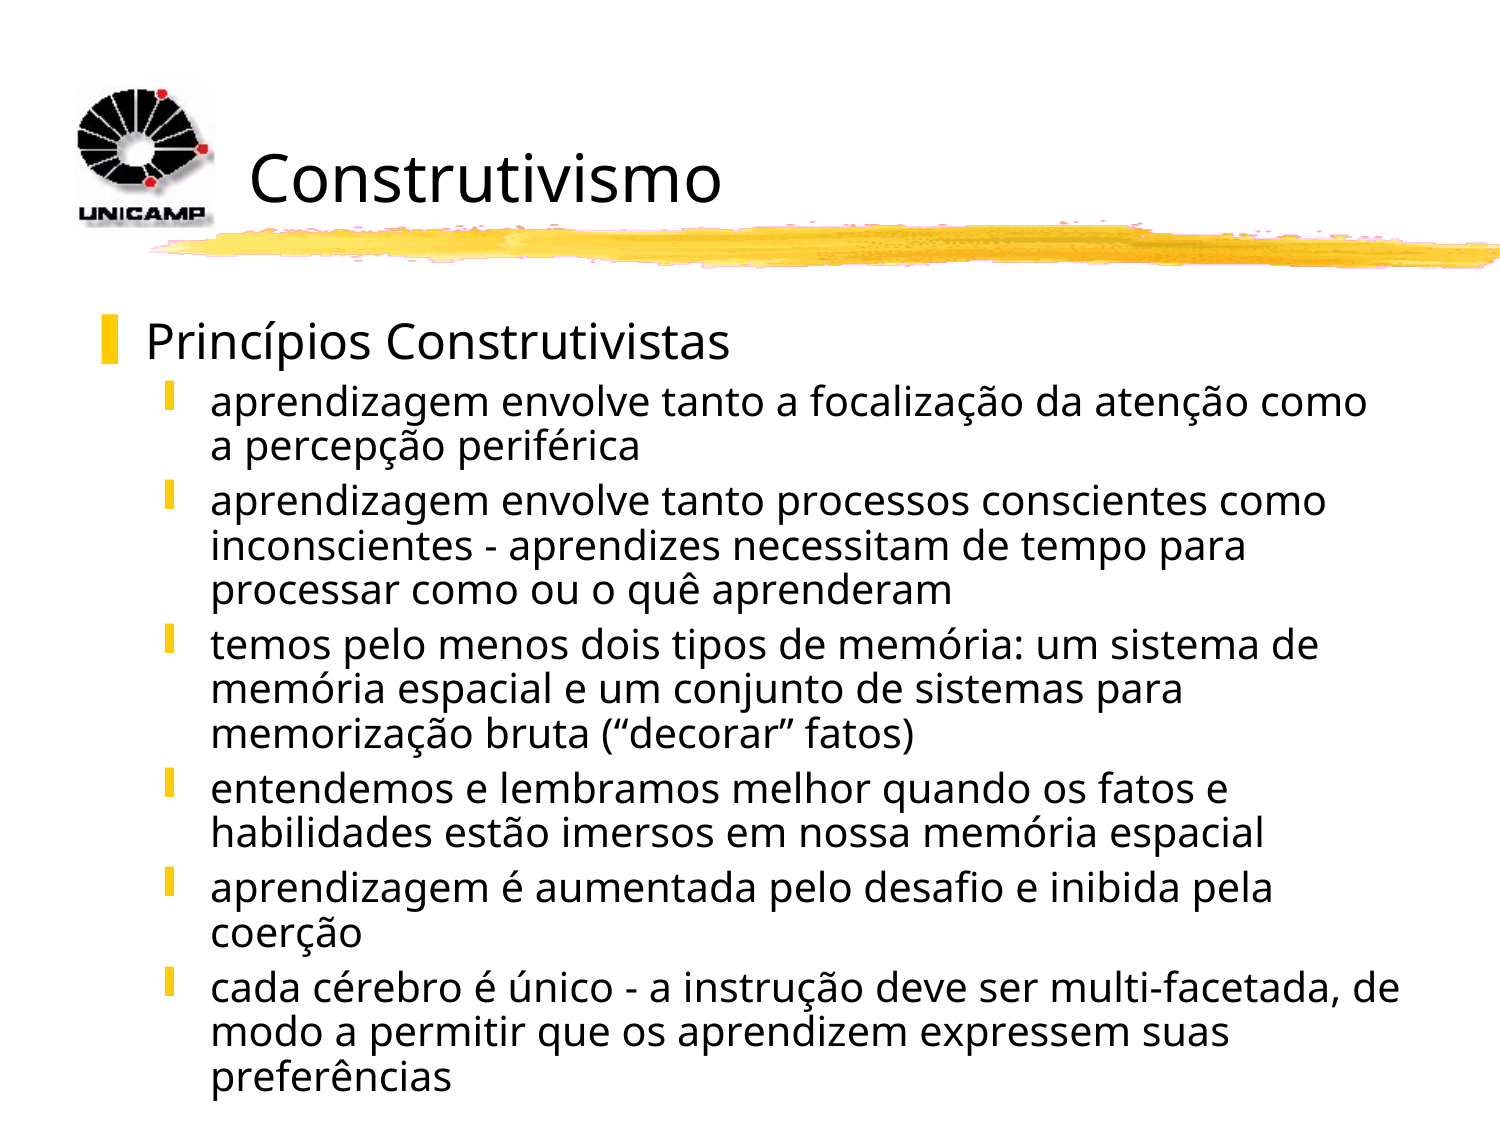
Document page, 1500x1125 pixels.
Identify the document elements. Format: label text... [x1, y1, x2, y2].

title Construtivismo [233, 37, 1434, 225]
picture [75, 74, 1500, 279]
list Princípios Construtivistas aprendizagem envolve tanto a focalização da atenção como a percepção periférica aprendizagem envolve tanto processos conscientes como inconscientes - aprendizes necessitam de tempo para processar como ou o quê aprenderam temos pelo menos dois tipos de memória: um sistema de memória espacial e um conjunto de sistemas para memorização bruta (“decorar” fatos) entendemos e lembramos melhor quando os fatos e habilidades estão imersos em nossa memória espacial aprendizagem é aumentada pelo desafio e inibida pela coerção cada cérebro é único - a instrução deve ser multi-facetada, de modo a permitir que os aprendizem expressem suas preferências [74, 309, 1417, 1117]
